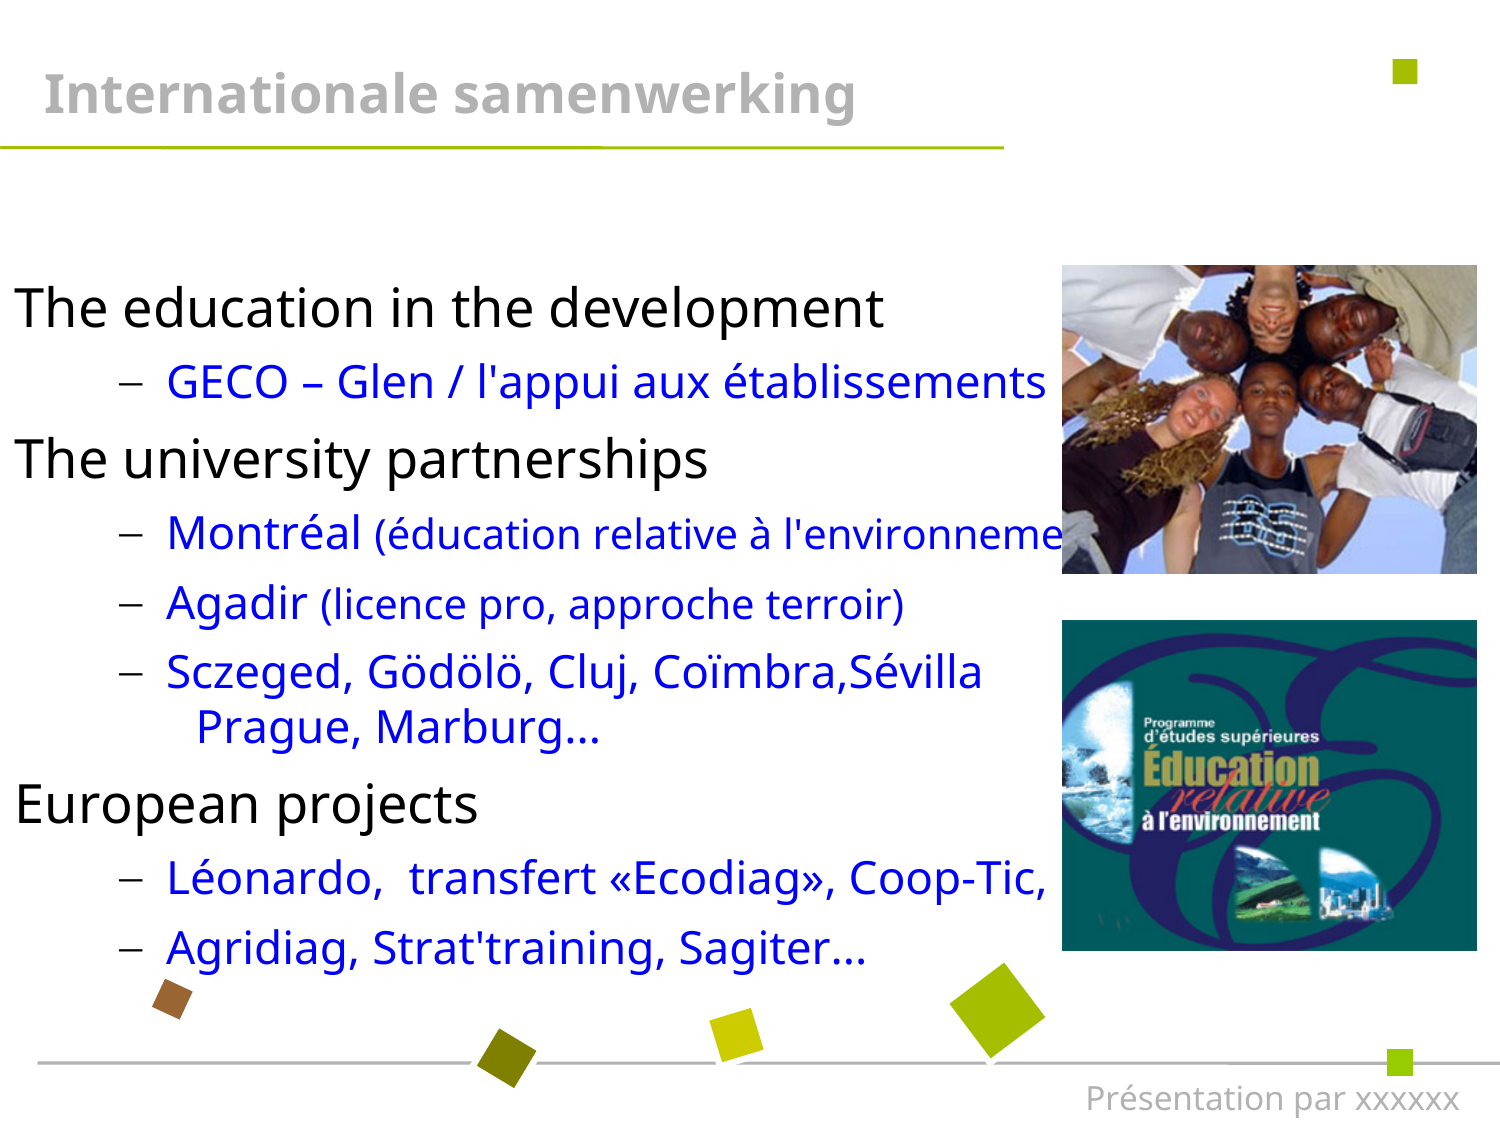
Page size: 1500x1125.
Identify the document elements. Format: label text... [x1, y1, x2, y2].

list The education in the development GECO – Glen / l'appui aux établissements The university partnerships Montréal (éducation relative à l'environnement) Agadir (licence pro, approche terroir) Sczeged, Gödölö, Cluj, Coïmbra,Sévilla Prague, Marburg... European projects Léonardo, transfert «Ecodiag», Coop-Tic, Agridiag, Strat'training, Sagiter... [1, 265, 1300, 1035]
text_box [944, 957, 1050, 1063]
picture [1062, 620, 1477, 951]
text_box [147, 974, 198, 1024]
text_box [1387, 1050, 1413, 1076]
title Internationale samenwerking [29, 3, 1387, 181]
text_box [472, 1023, 541, 1093]
text_box [705, 1003, 768, 1067]
picture [1062, 265, 1477, 574]
text_box [1392, 59, 1418, 85]
text_box Présentation par xxxxxx [112, 1069, 1476, 1125]
